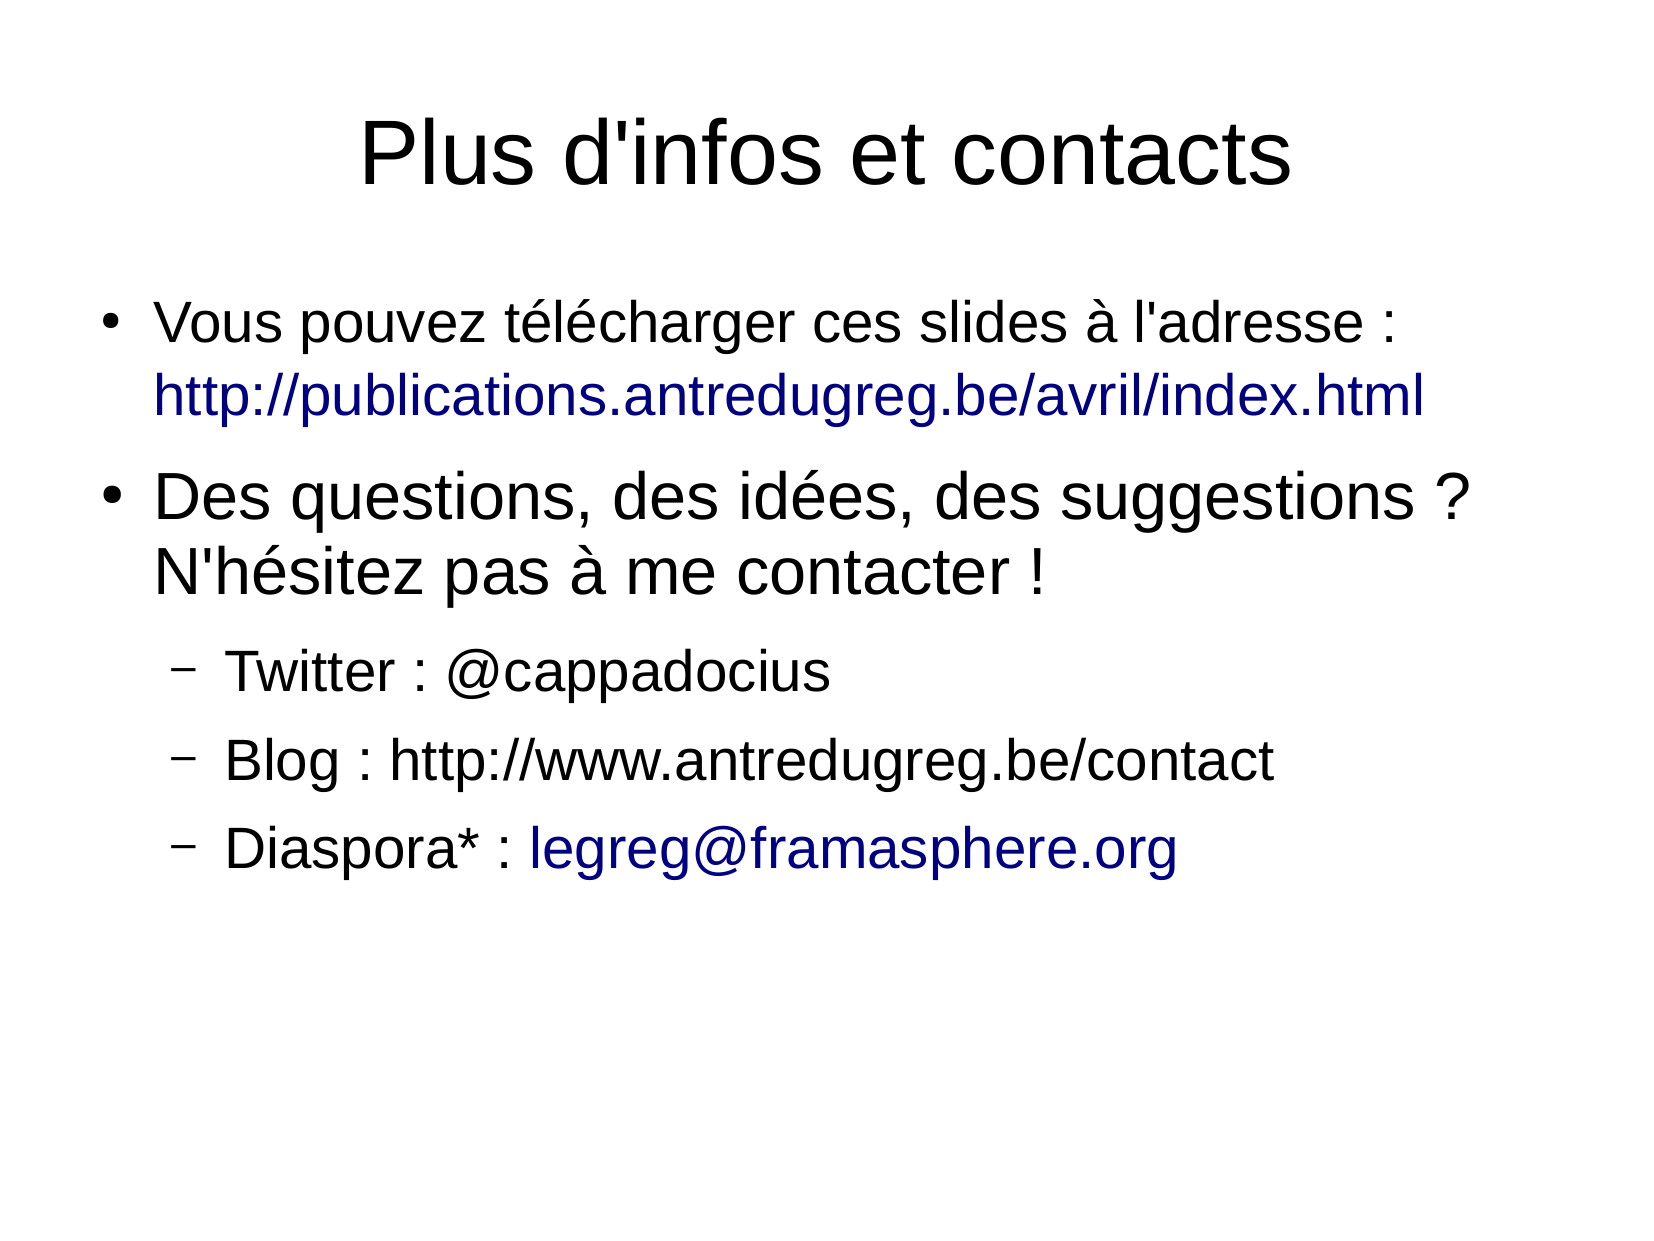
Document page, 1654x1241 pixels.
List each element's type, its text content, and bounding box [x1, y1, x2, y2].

title Plus d'infos et contacts [82, 49, 1571, 257]
list Vous pouvez télécharger ces slides à l'adresse : http://publications.antredugreg.be/avril/index.html Des questions, des idées, des suggestions ? N'hésitez pas à me contacter ! Twitter : @cappadocius Blog : http://www.antredugreg.be/contact Diaspora* : legreg@framasphere.org [82, 290, 1571, 1010]
